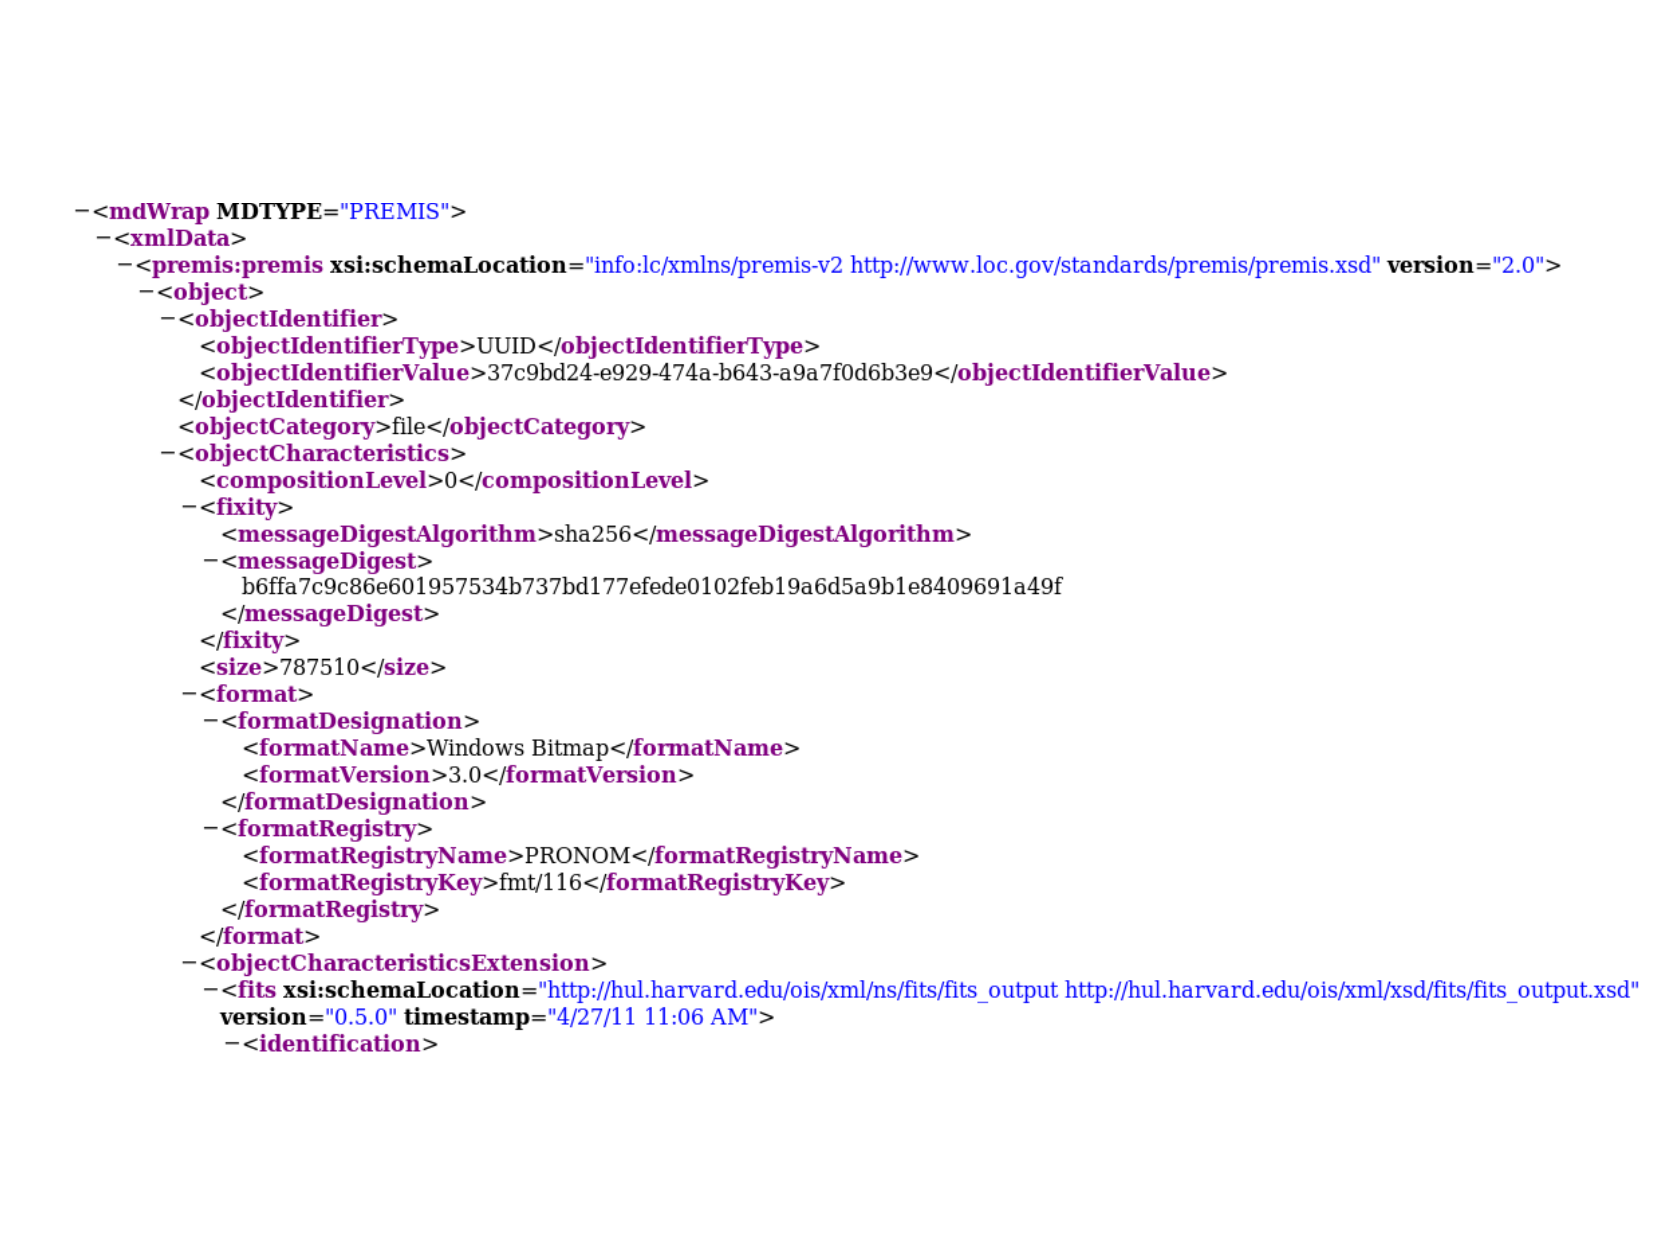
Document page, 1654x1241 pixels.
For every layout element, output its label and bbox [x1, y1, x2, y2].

picture [6, 203, 1653, 1053]
